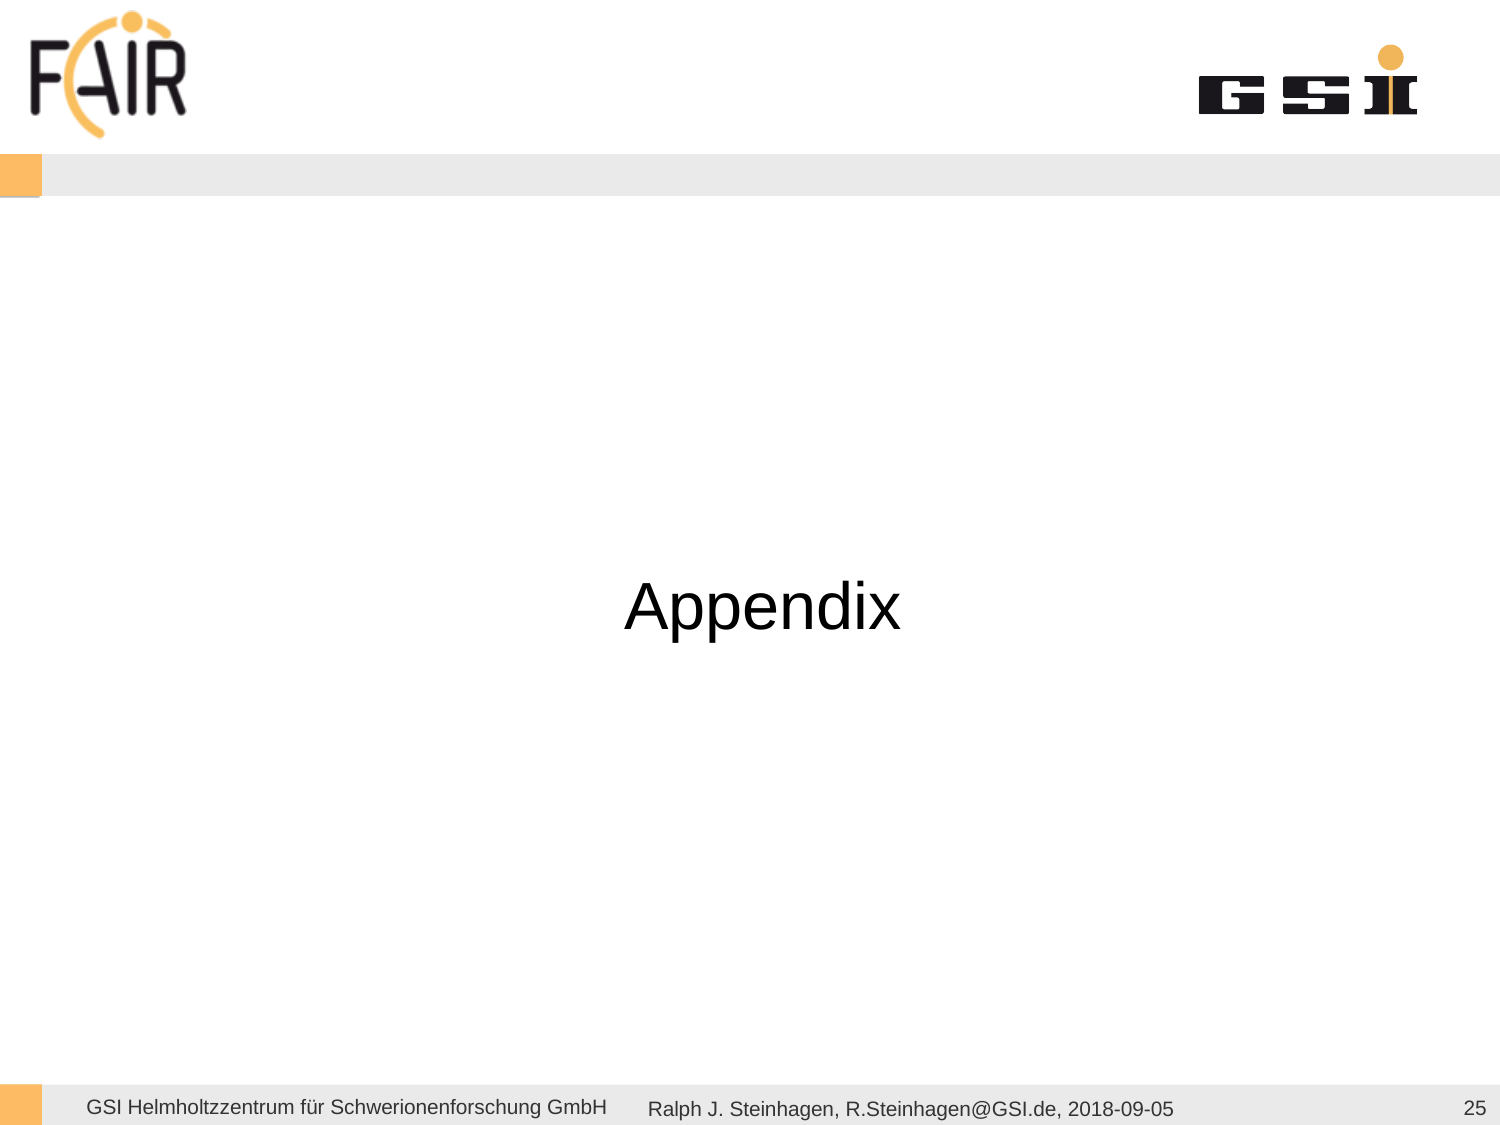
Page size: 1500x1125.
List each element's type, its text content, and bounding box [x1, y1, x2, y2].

picture [30, 9, 187, 141]
subtitle Appendix [317, 314, 1209, 898]
picture [1197, 42, 1419, 117]
